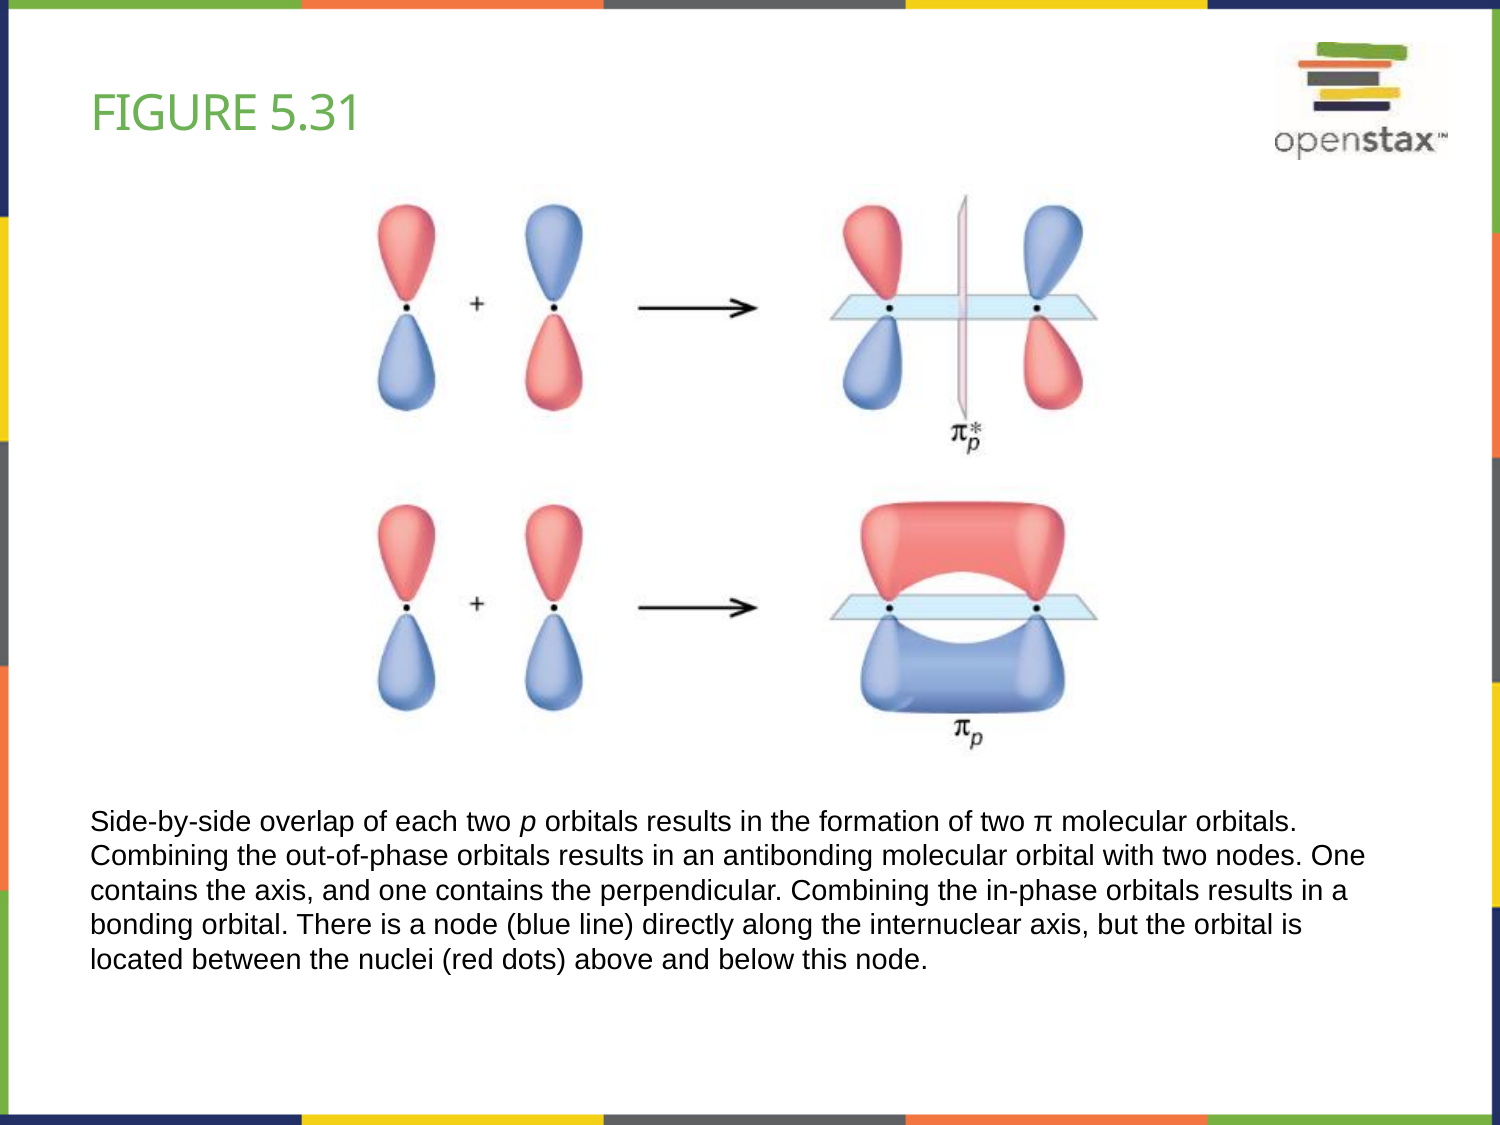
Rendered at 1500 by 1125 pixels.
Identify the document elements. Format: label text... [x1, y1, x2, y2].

picture [0, 0, 1500, 1125]
title Figure 5.31 [75, 39, 1398, 148]
list Side-by-side overlap of each two p orbitals results in the formation of two π molecular orbitals. Combining the out-of-phase orbitals results in an antibonding molecular orbital with two nodes. One contains the axis, and one contains the perpendicular. Combining the in-phase orbitals results in a bonding orbital. There is a node (blue line) directly along the internuclear axis, but the orbital is located between the nuclei (red dots) above and below this node. [75, 794, 1398, 986]
